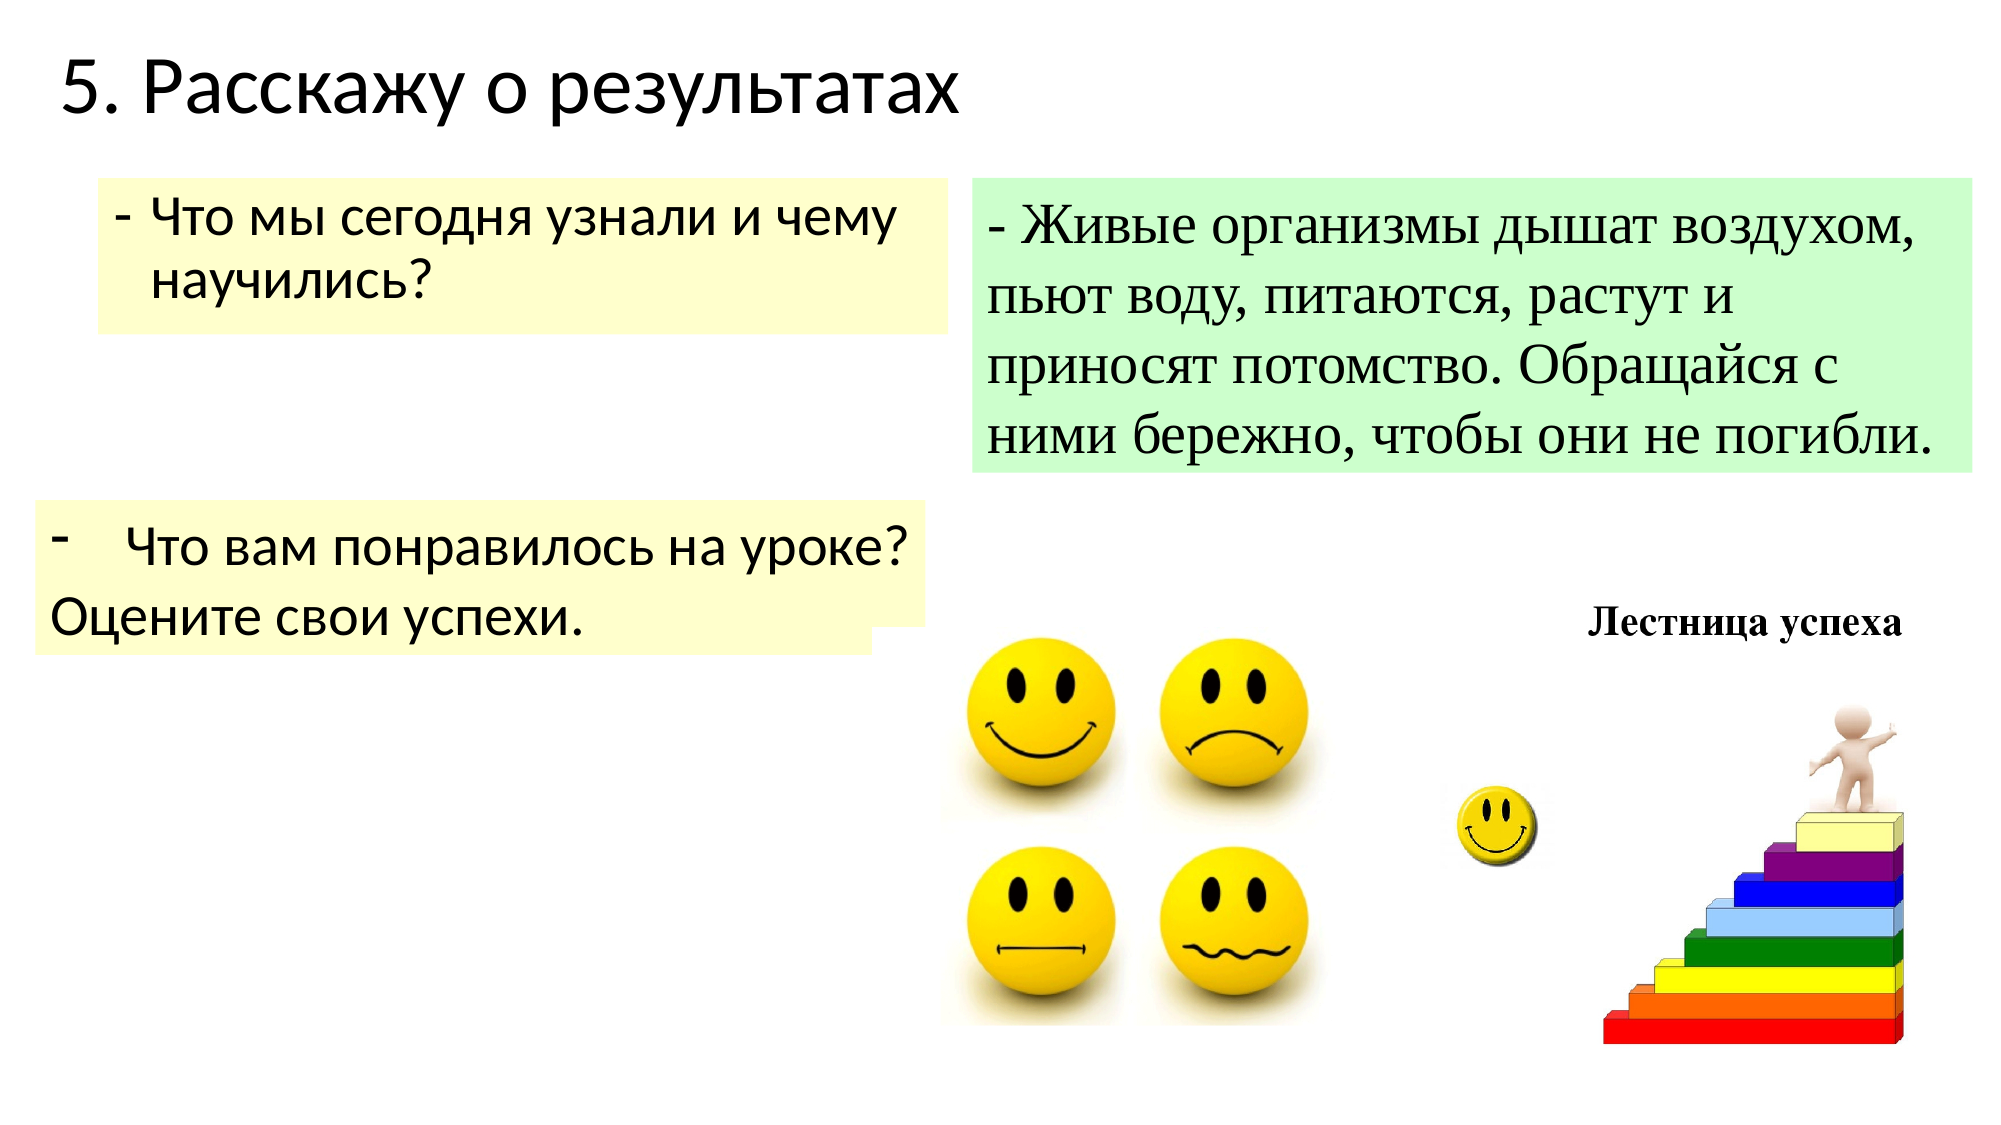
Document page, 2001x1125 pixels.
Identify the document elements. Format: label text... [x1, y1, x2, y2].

title 5. Расскажу о результатах [44, 27, 1770, 147]
text_box - Живые организмы дышат воздухом, пьют воду, питаются, растут и приносят потомство. Обращайся с ними бережно, чтобы они не погибли. [972, 177, 1973, 473]
picture [872, 569, 2000, 1083]
list Что мы сегодня узнали и чему научились? [98, 178, 949, 335]
text_box Что вам понравилось на уроке? Оцените свои успехи. [35, 500, 926, 655]
